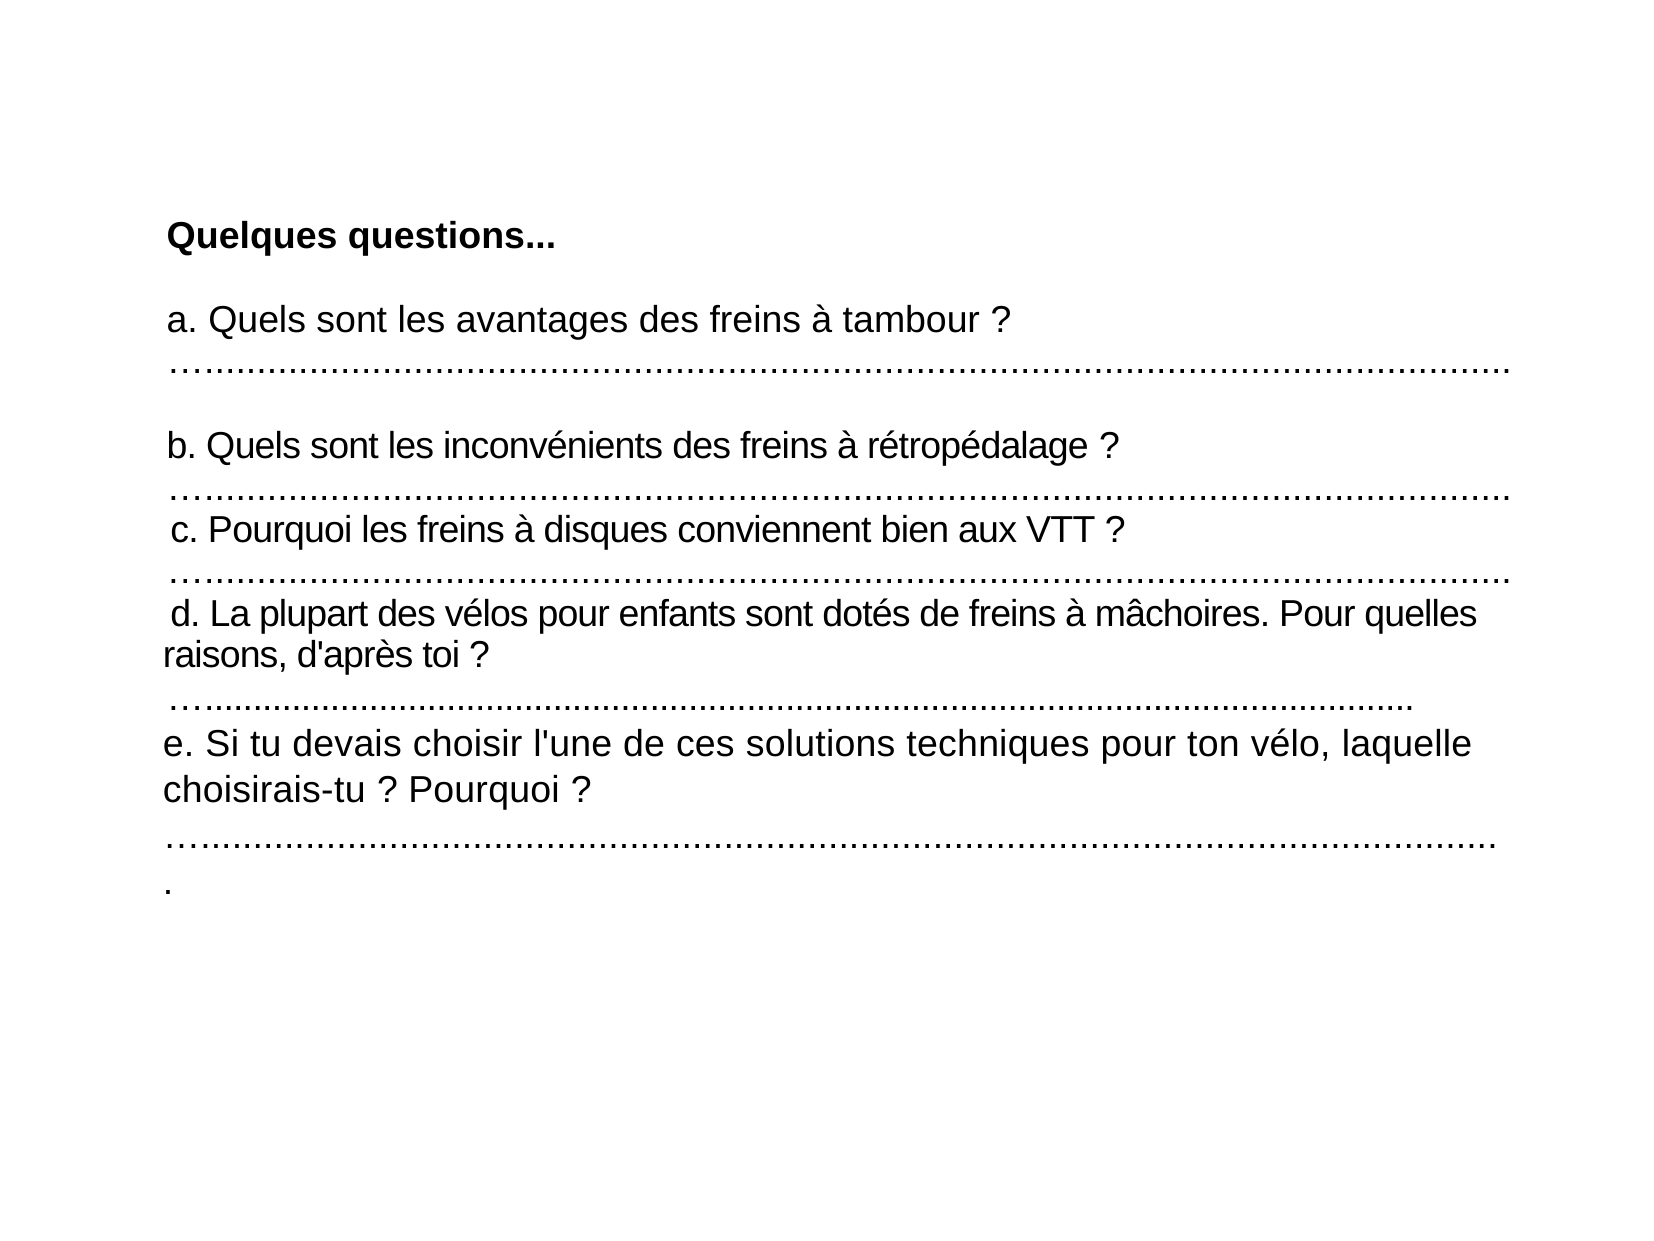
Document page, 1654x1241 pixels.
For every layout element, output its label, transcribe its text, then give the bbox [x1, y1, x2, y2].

text_box Quelques questions... a. Quels sont les avantages des freins à tambour ? …............................................................................................................................. b. Quels sont les inconvénients des freins à rétropédalage ? …............................................................................................................................. c. Pourquoi les freins à disques conviennent bien aux VTT ? …............................................................................................................................. d. La plupart des vélos pour enfants sont dotés de freins à mâchoires. Pour quelles raisons, d'après toi ? …............................................................................................................................. e. Si tu devais choisir l'une de ces solutions techniques pour ton vélo, laquelle choisirais-tu ? Pourquoi ?…............................................................................................................................. [118, 206, 1565, 1036]
